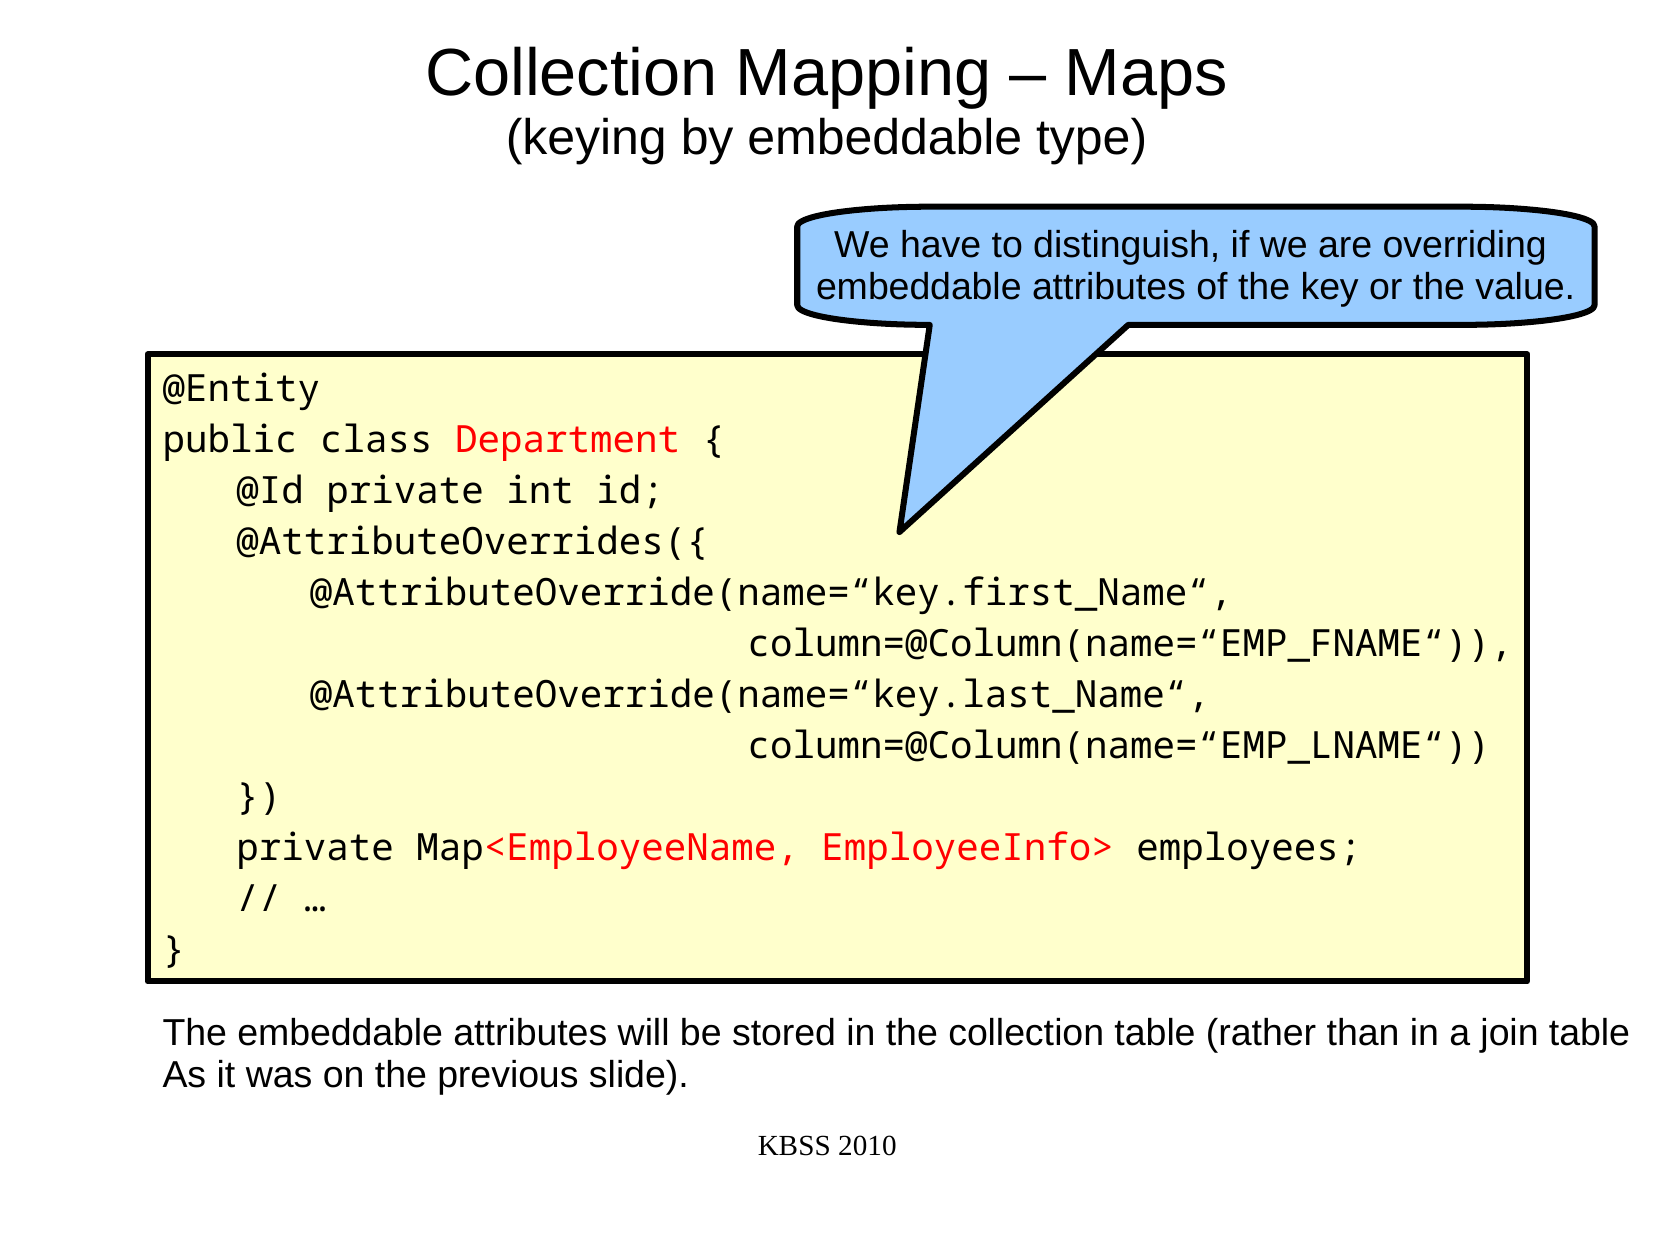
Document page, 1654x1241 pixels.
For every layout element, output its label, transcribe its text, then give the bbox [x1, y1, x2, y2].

text_box @Entity public class Department { @Id private int id; @AttributeOverrides({ @AttributeOverride(name=“key.first_Name“, column=@Column(name=“EMP_FNAME“)), @AttributeOverride(name=“key.last_Name“, column=@Column(name=“EMP_LNAME“)) }) private Map<EmployeeName, EmployeeInfo> employees; // … } [147, 354, 1528, 892]
text_box The embeddable attributes will be stored in the collection table (rather than in a join table As it was on the previous slide). [147, 1003, 1646, 1103]
title Collection Mapping – Maps (keying by embeddable type) [0, 3, 1654, 196]
text_box We have to distinguish, if we are overriding embeddable attributes of the key or the value. [797, 206, 1595, 533]
